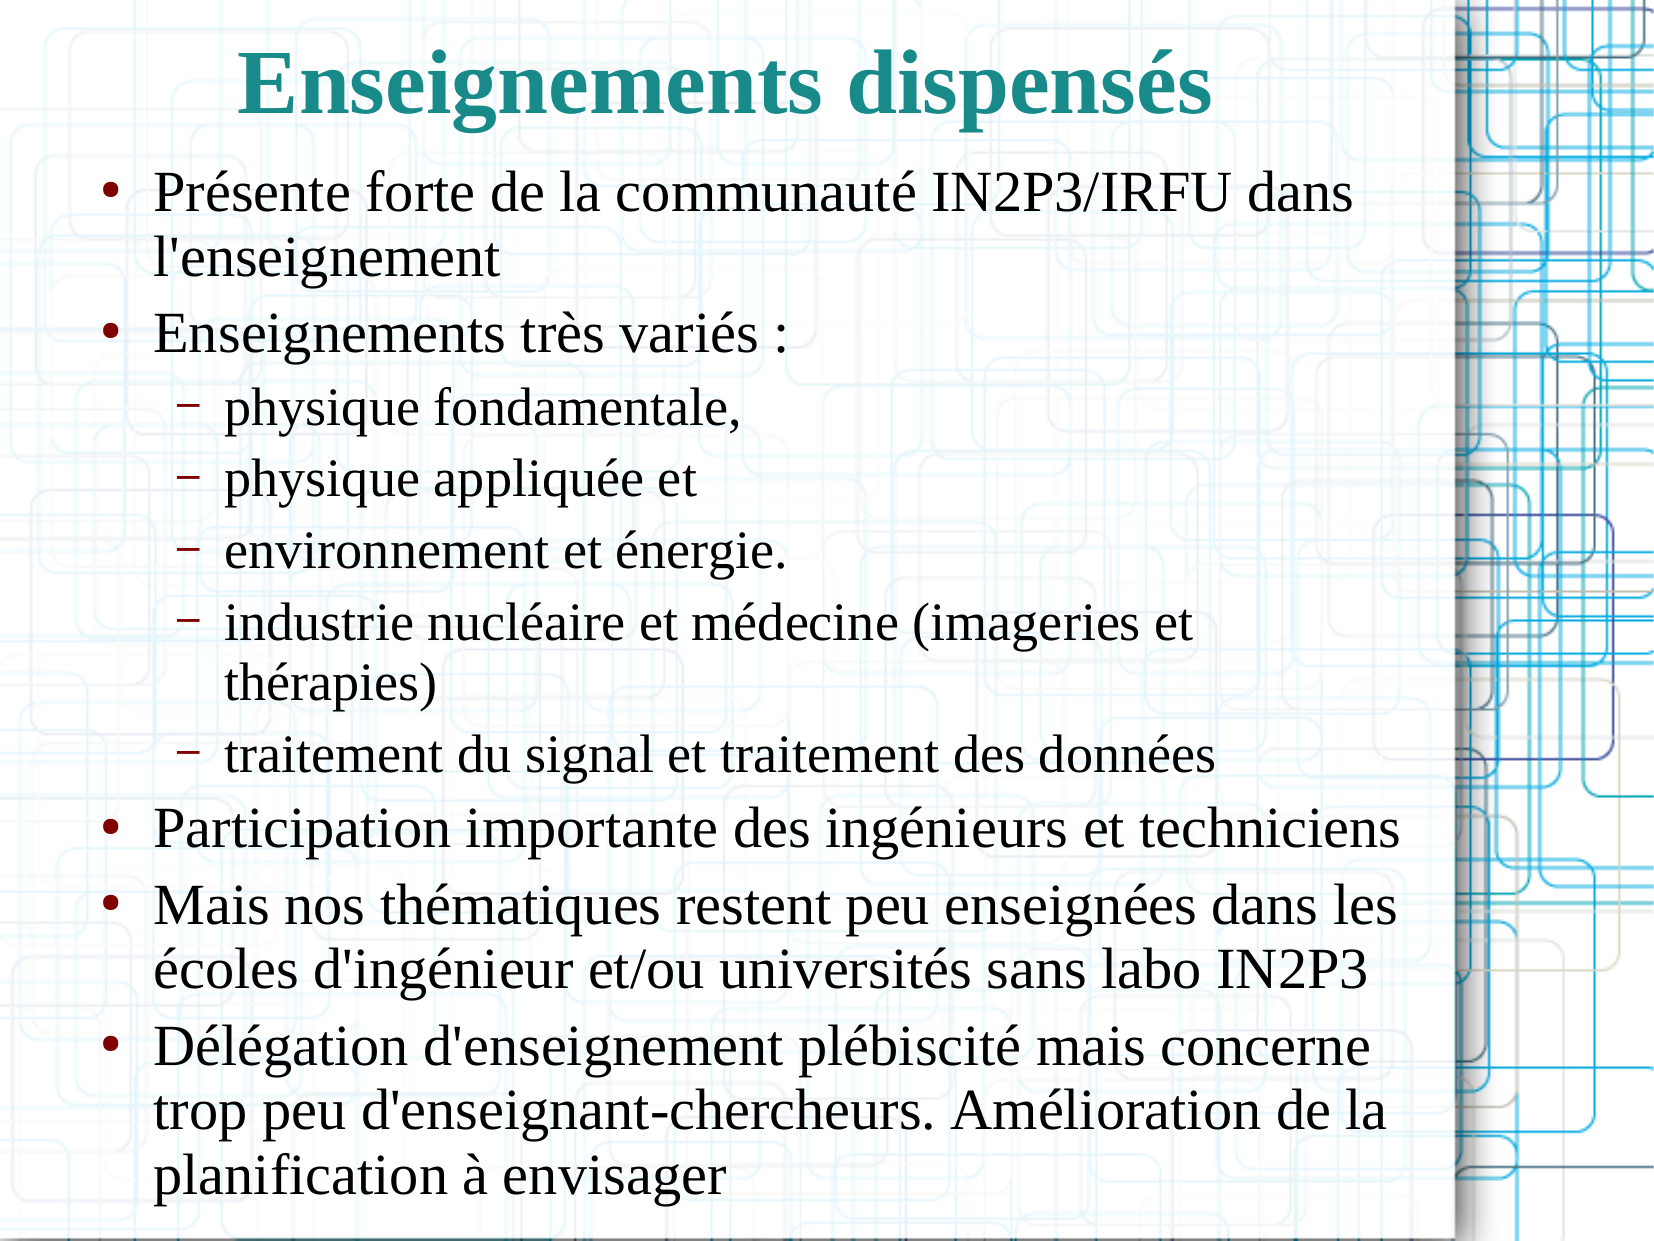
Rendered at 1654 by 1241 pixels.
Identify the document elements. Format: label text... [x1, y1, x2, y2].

picture [0, 0, 1654, 1241]
list Présente forte de la communauté IN2P3/IRFU dans l'enseignement Enseignements très variés : physique fondamentale, physique appliquée et environnement et énergie. industrie nucléaire et médecine (imageries et thérapies) traitement du signal et traitement des données Participation importante des ingénieurs et techniciens Mais nos thématiques restent peu enseignées dans les écoles d'ingénieur et/ou universités sans labo IN2P3 Délégation d'enseignement plébiscité mais concerne trop peu d'enseignant-chercheurs. Amélioration de la planification à envisager [82, 159, 1418, 1207]
title Enseignements dispensés [0, 29, 1453, 136]
